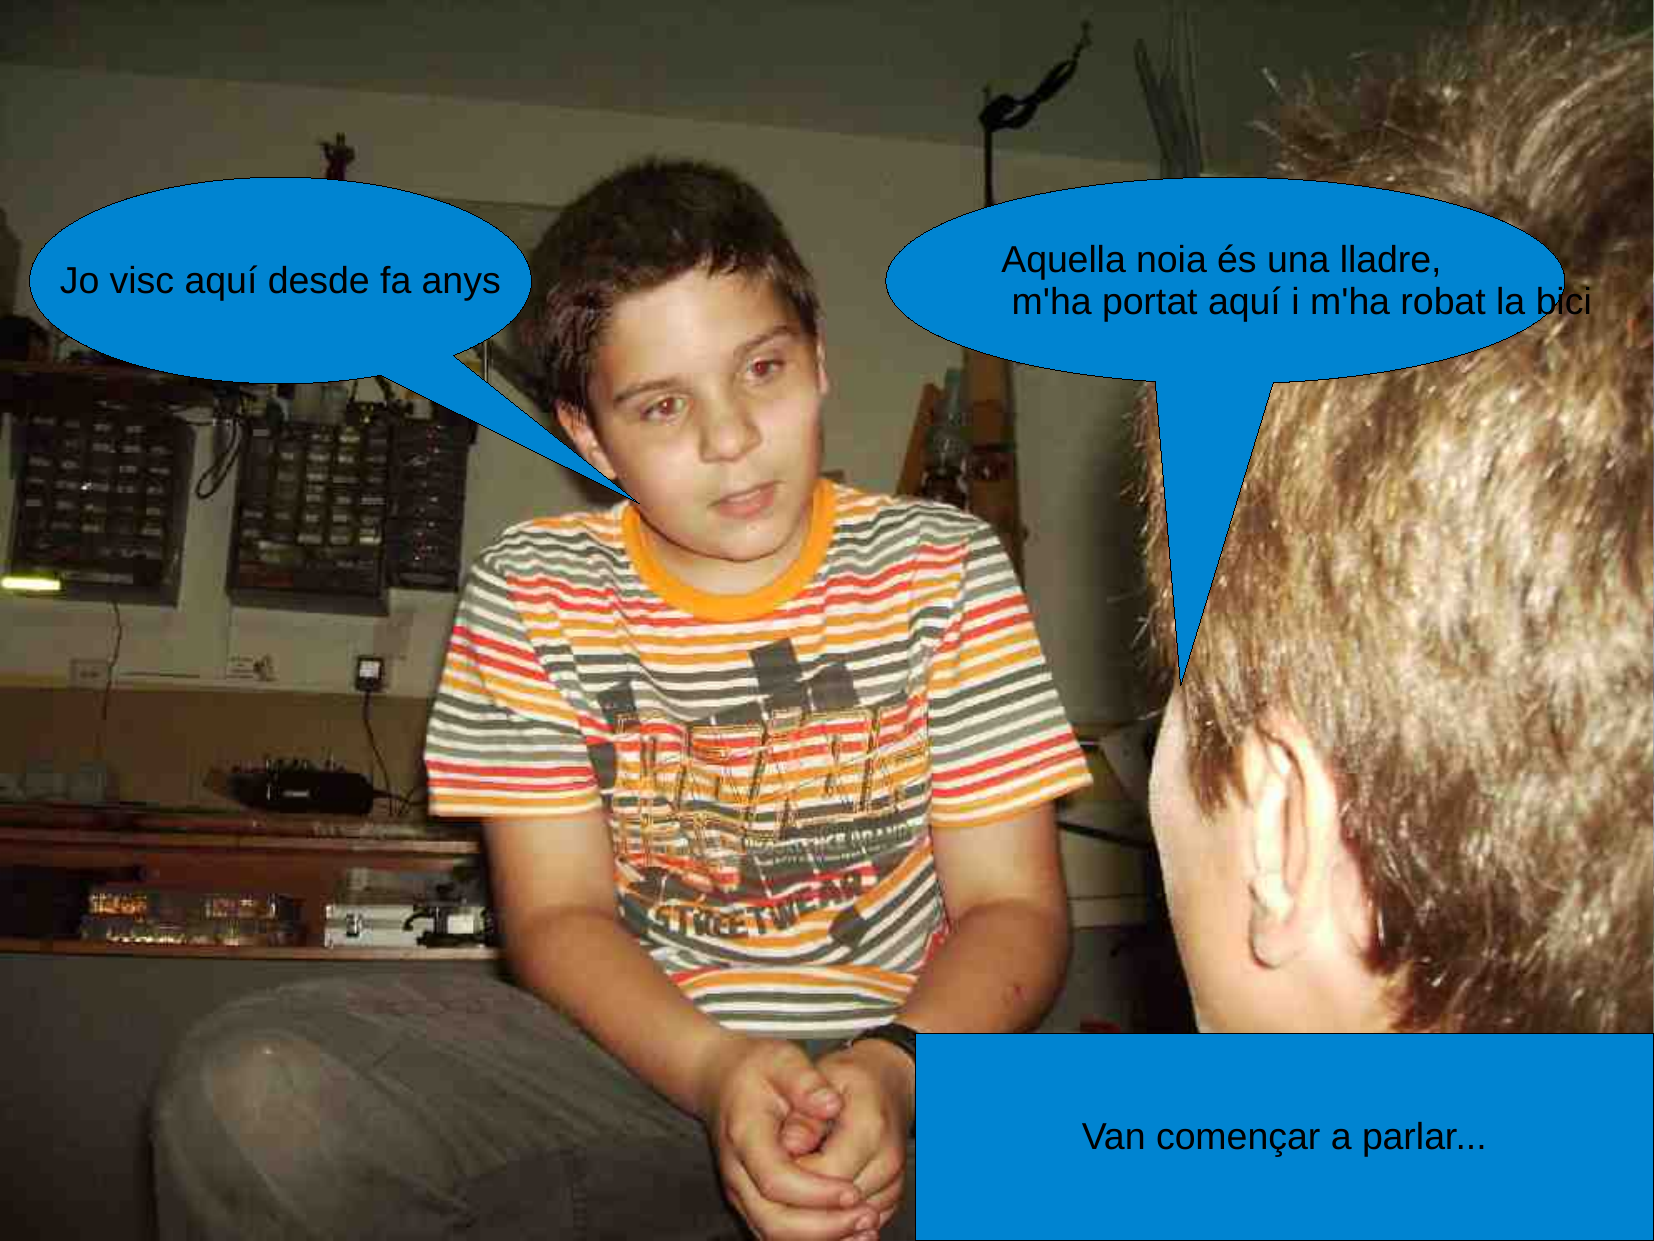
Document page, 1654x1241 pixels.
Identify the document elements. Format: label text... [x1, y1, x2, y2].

text_box Jo visc aquí desde fa anys [29, 177, 640, 504]
text_box Van començar a parlar... [915, 1033, 1654, 1241]
picture [0, 0, 1654, 1241]
text_box Aquella noia és una lladre, m'ha portat aquí i m'ha robat la bici [885, 177, 1565, 686]
